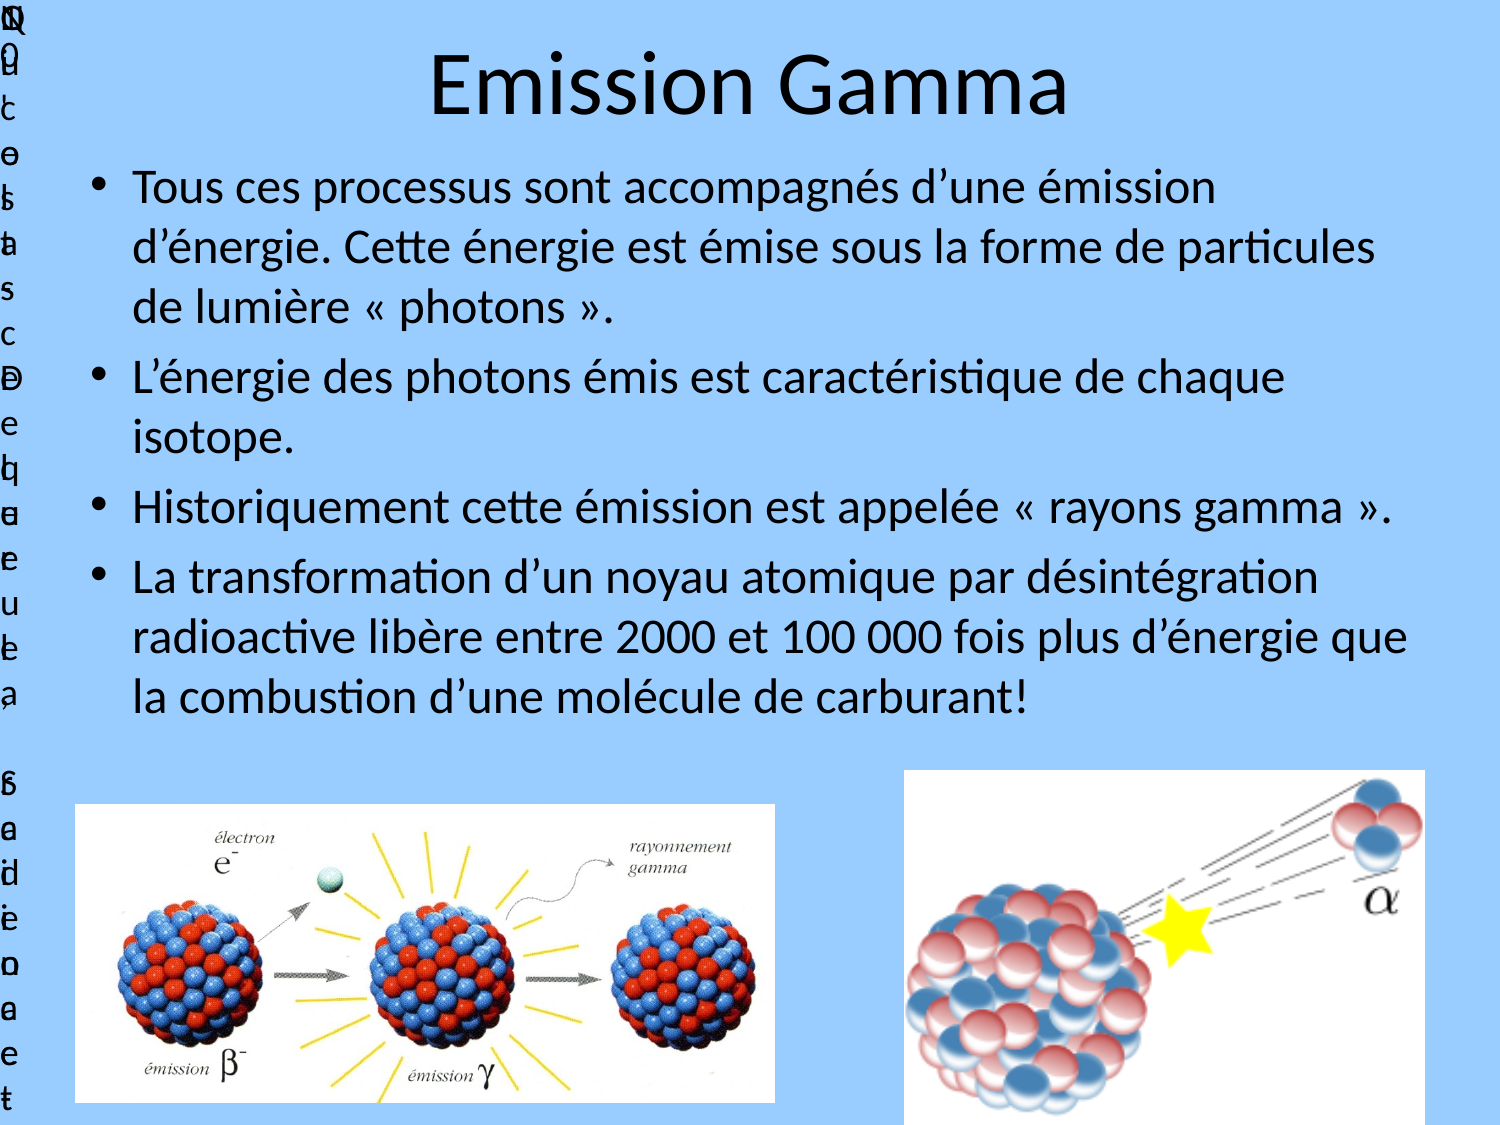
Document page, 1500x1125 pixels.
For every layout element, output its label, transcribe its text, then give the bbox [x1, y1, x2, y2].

list Tous ces processus sont accompagnés d’une émission d’énergie. Cette énergie est émise sous la forme de particules de lumière « photons ». L’énergie des photons émis est caractéristique de chaque isotope. Historiquement cette émission est appelée « rayons gamma ». La transformation d’un noyau atomique par désintégration radioactive libère entre 2000 et 100 000 fois plus d’énergie que la combustion d’une molécule de carburant! [75, 145, 1425, 776]
title Emission Gamma [75, 10, 1425, 145]
picture [904, 770, 1425, 1125]
picture [75, 804, 775, 1103]
